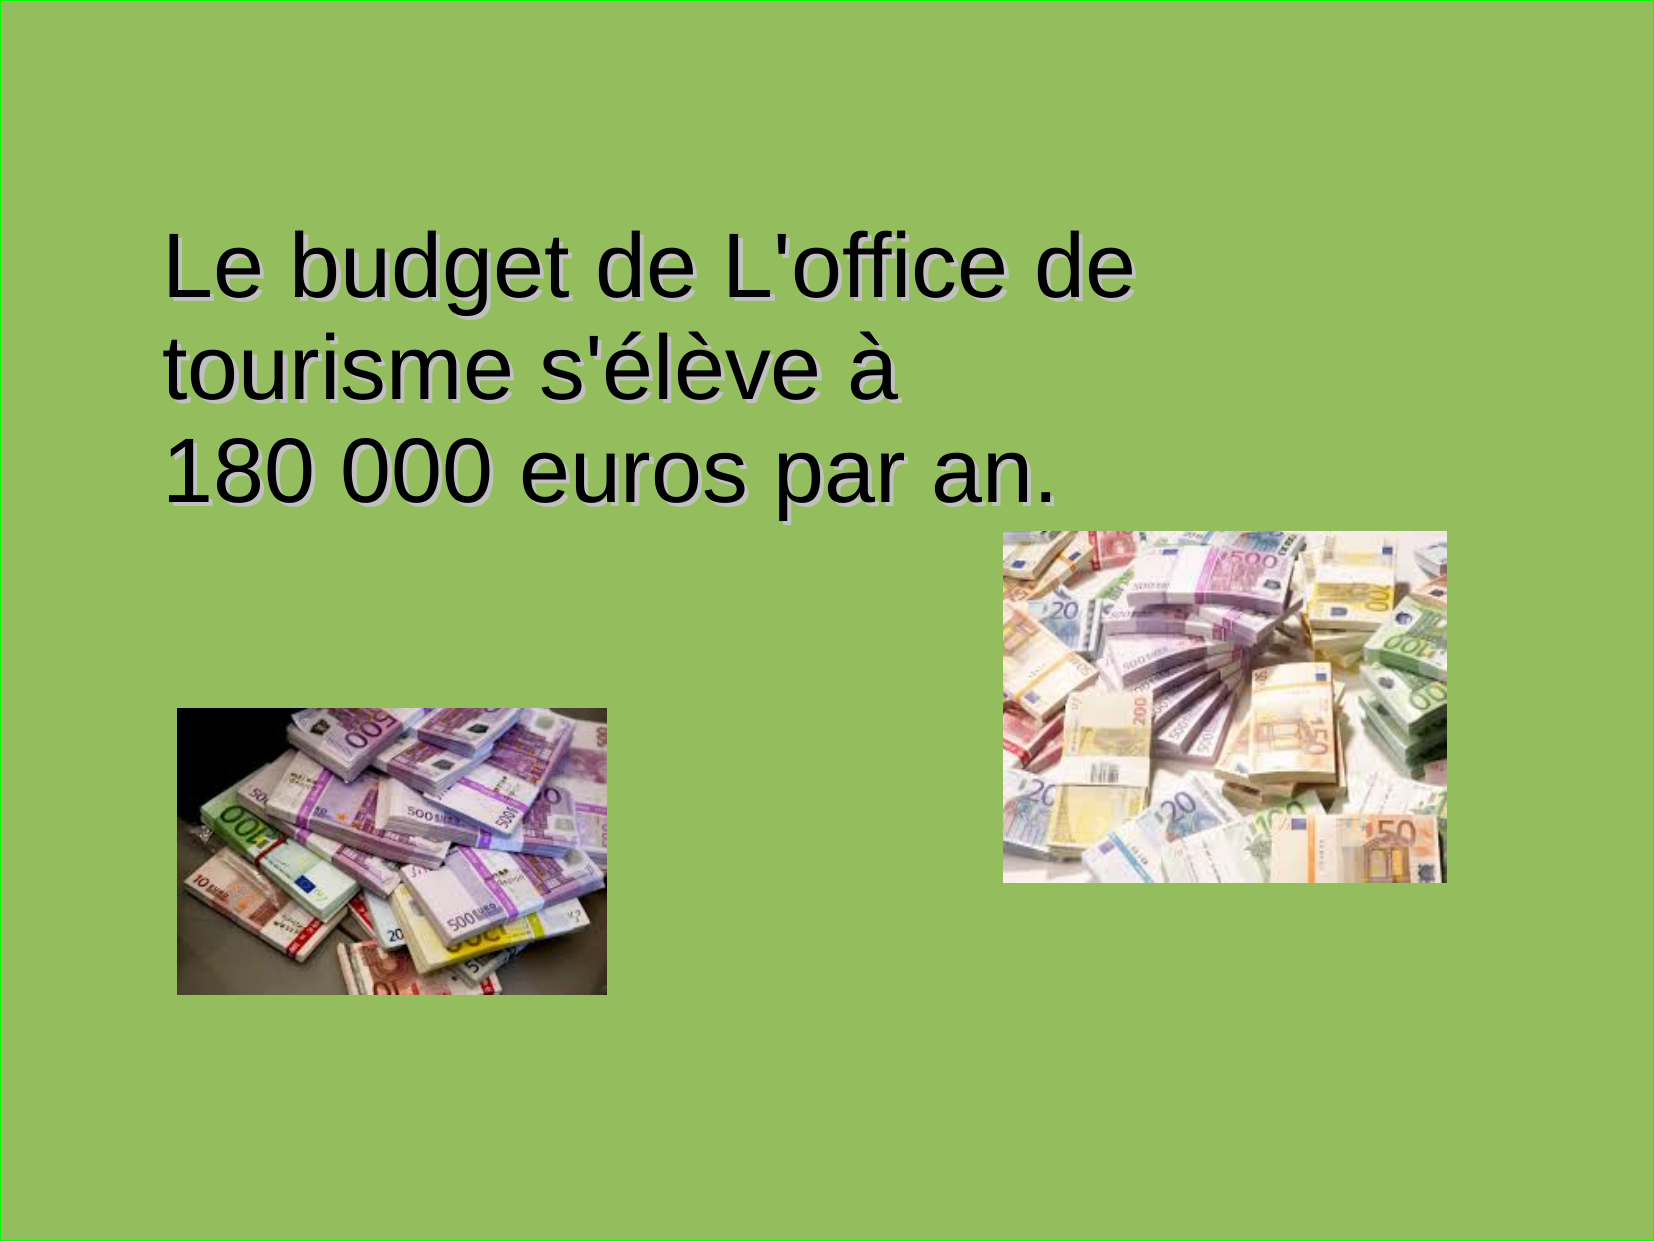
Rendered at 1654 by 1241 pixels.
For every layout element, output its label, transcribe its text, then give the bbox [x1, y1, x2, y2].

picture [177, 708, 607, 995]
picture [1003, 531, 1447, 883]
text_box [0, 0, 1654, 1241]
text_box Le budget de L'office de tourisme s'élève à 180 000 euros par an. [147, 206, 1241, 530]
